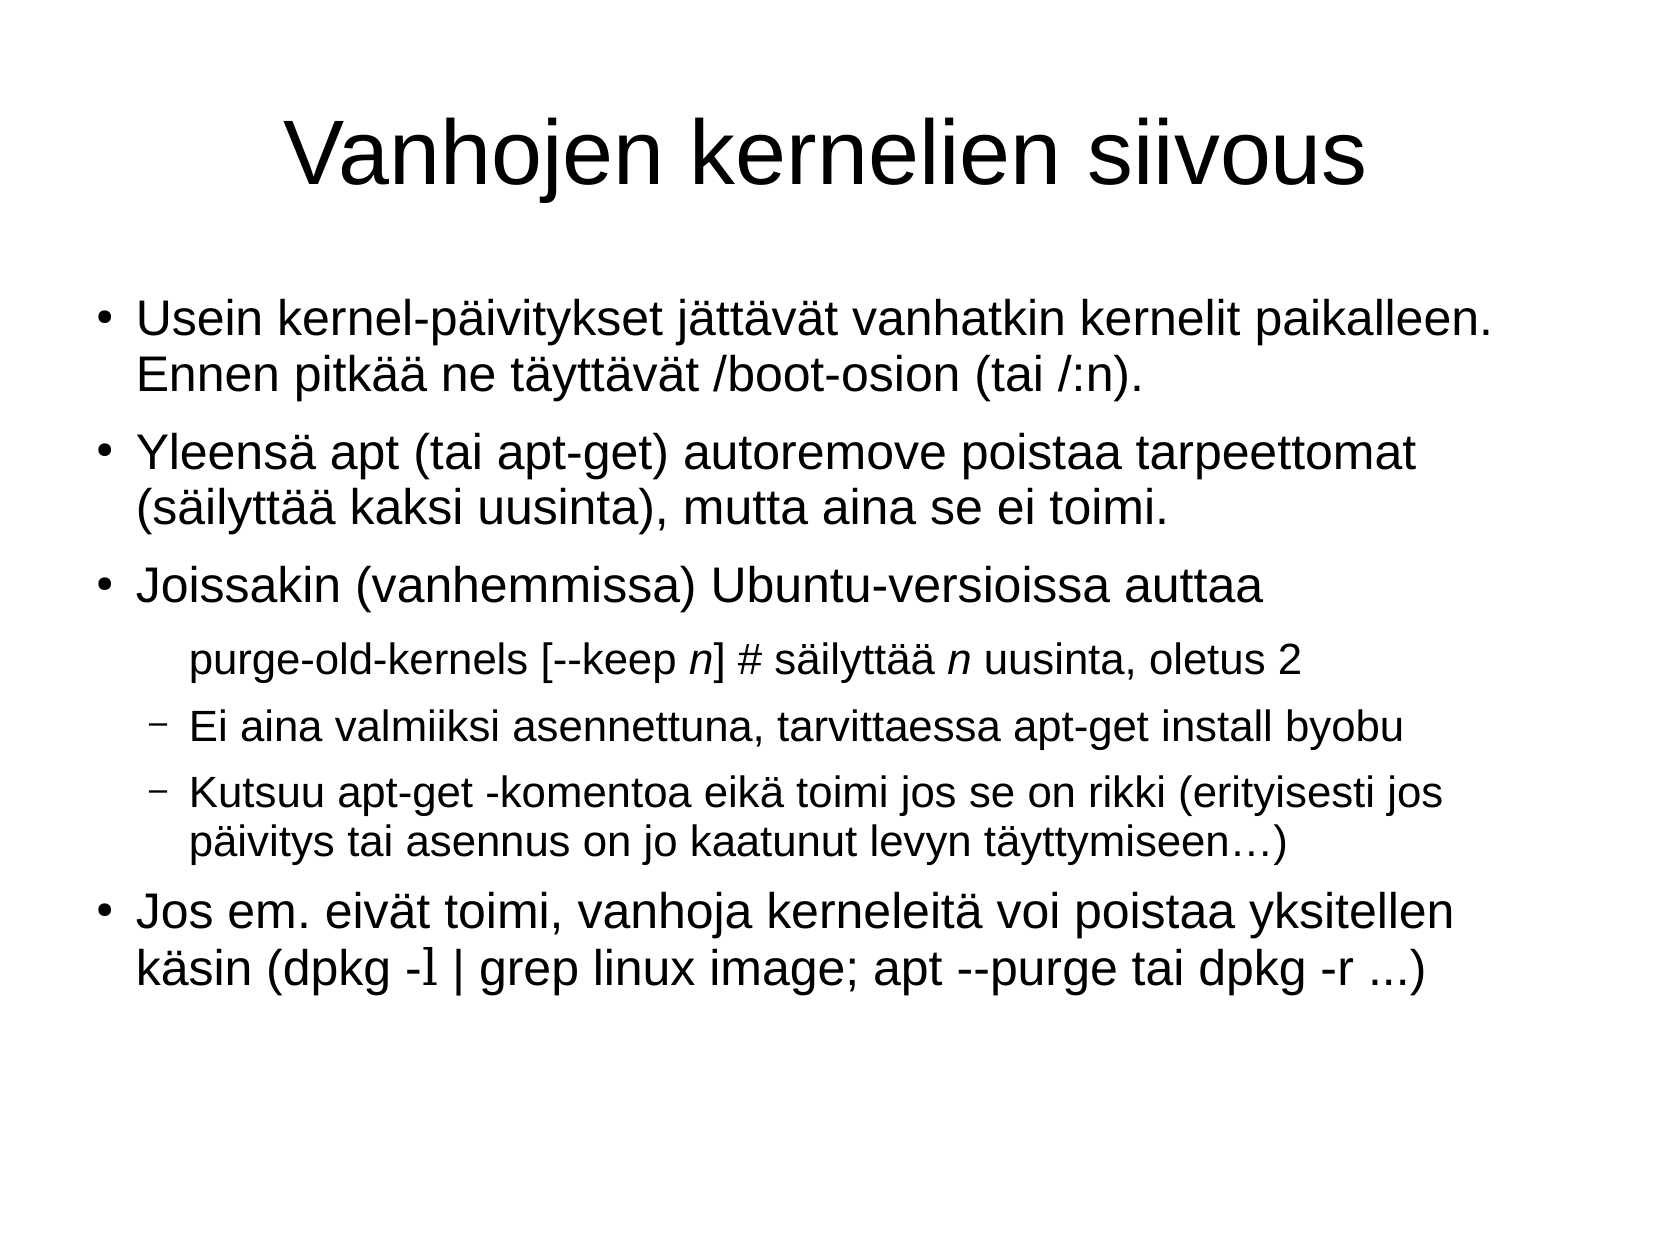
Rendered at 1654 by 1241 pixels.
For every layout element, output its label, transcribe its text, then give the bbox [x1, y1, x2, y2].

list Usein kernel-päivitykset jättävät vanhatkin kernelit paikalleen. Ennen pitkää ne täyttävät /boot-osion (tai /:n). Yleensä apt (tai apt-get) autoremove poistaa tarpeettomat (säilyttää kaksi uusinta), mutta aina se ei toimi. Joissakin (vanhemmissa) Ubuntu-versioissa auttaa purge-old-kernels [--keep n] # säilyttää n uusinta, oletus 2 Ei aina valmiiksi asennettuna, tarvittaessa apt-get install byobu Kutsuu apt-get -komentoa eikä toimi jos se on rikki (erityisesti jos päivitys tai asennus on jo kaatunut levyn täyttymiseen…) Jos em. eivät toimi, vanhoja kerneleitä voi poistaa yksitellen käsin (dpkg -l | grep linux image; apt --purge tai dpkg -r ...) [82, 290, 1571, 1010]
title Vanhojen kernelien siivous [82, 49, 1571, 257]
